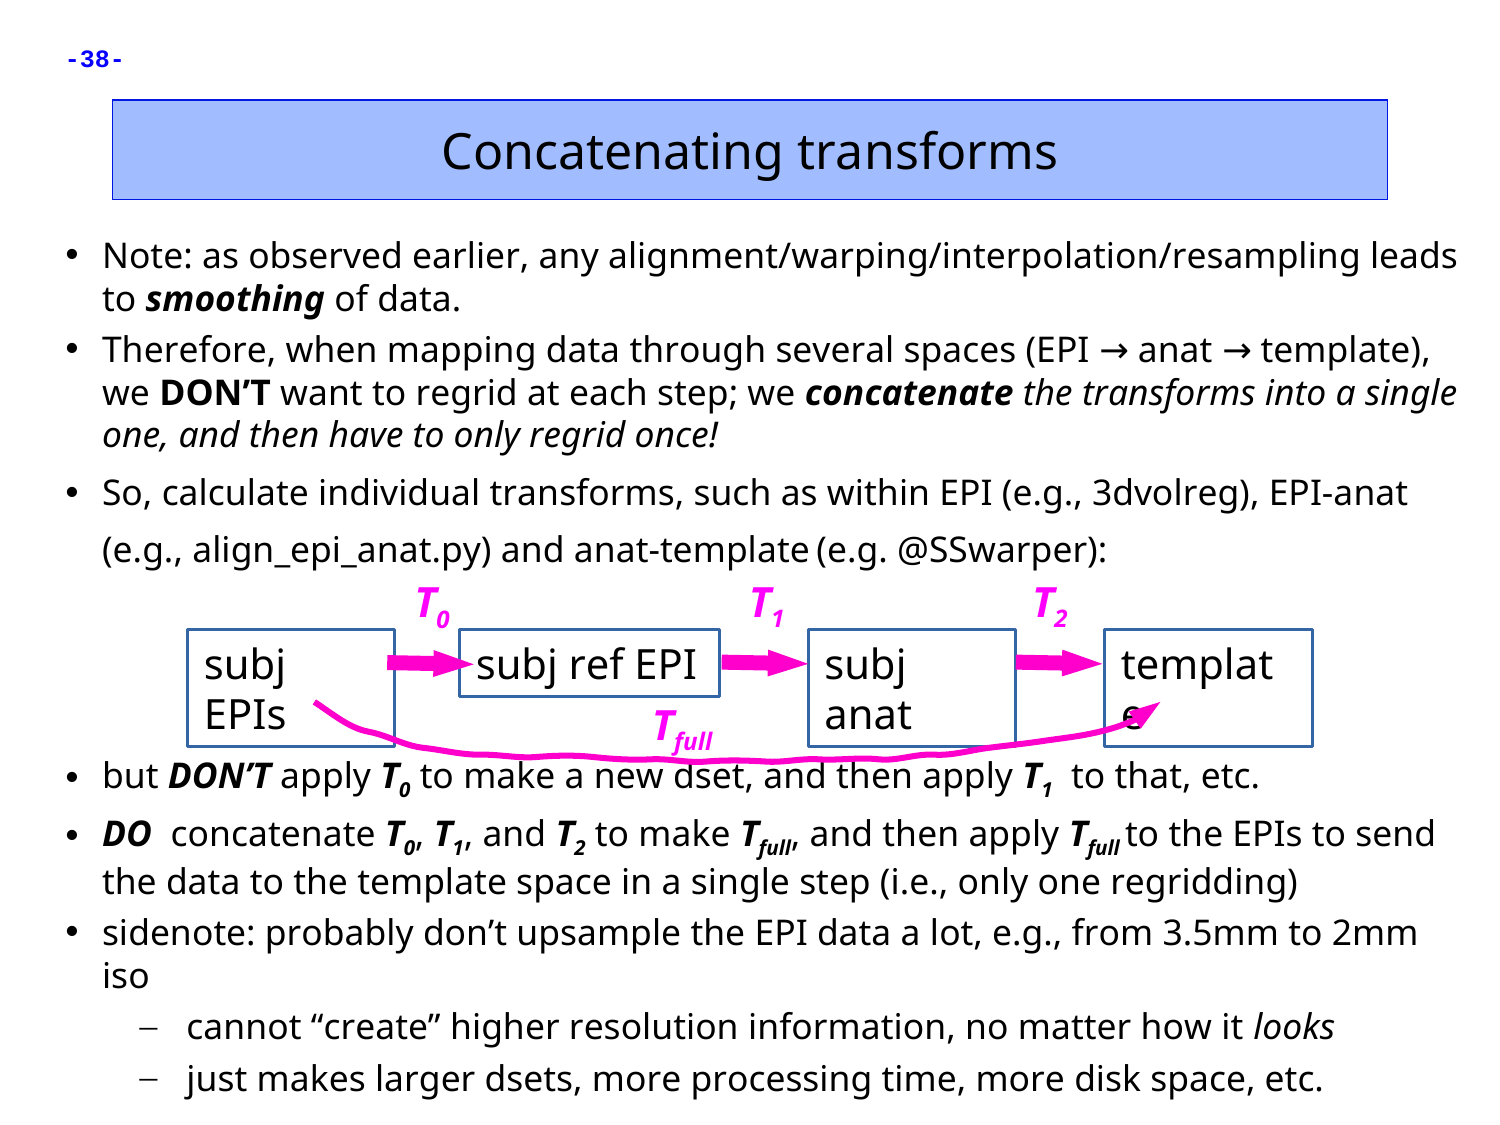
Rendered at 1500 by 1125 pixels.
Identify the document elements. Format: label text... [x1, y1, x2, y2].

text_box Note: as observed earlier, any alignment/warping/interpolation/resampling leads to smoothing of data. Therefore, when mapping data through several spaces (EPI → anat → template), we DON’T want to regrid at each step; we concatenate the transforms into a single one, and then have to only regrid once! So, calculate individual transforms, such as within EPI (e.g., 3dvolreg), EPI-anat (e.g., align_epi_anat.py) and anat-template (e.g. @SSwarper): but DON’T apply T0 to make a new dset, and then apply T1 to that, etc. DO concatenate T0, T1, and T2 to make Tfull, and then apply Tfull to the EPIs to send the data to the template space in a single step (i.e., only one regridding) sidenote: probably don’t upsample the EPI data a lot, e.g., from 3.5mm to 2mm iso cannot “create” higher resolution information, no matter how it looks just makes larger dsets, more processing time, more disk space, etc. [49, 226, 1478, 1107]
text_box T0 [398, 567, 488, 643]
text_box subj ref EPI [459, 629, 720, 697]
text_box T2 [1015, 566, 1106, 642]
text_box template [1104, 629, 1313, 697]
text_box subj EPIs [187, 629, 395, 697]
text_box T1 [732, 566, 823, 642]
text_box subj anat [808, 629, 1016, 697]
text_box Tfull [635, 689, 745, 765]
text_box Concatenating transforms [112, 99, 1388, 200]
